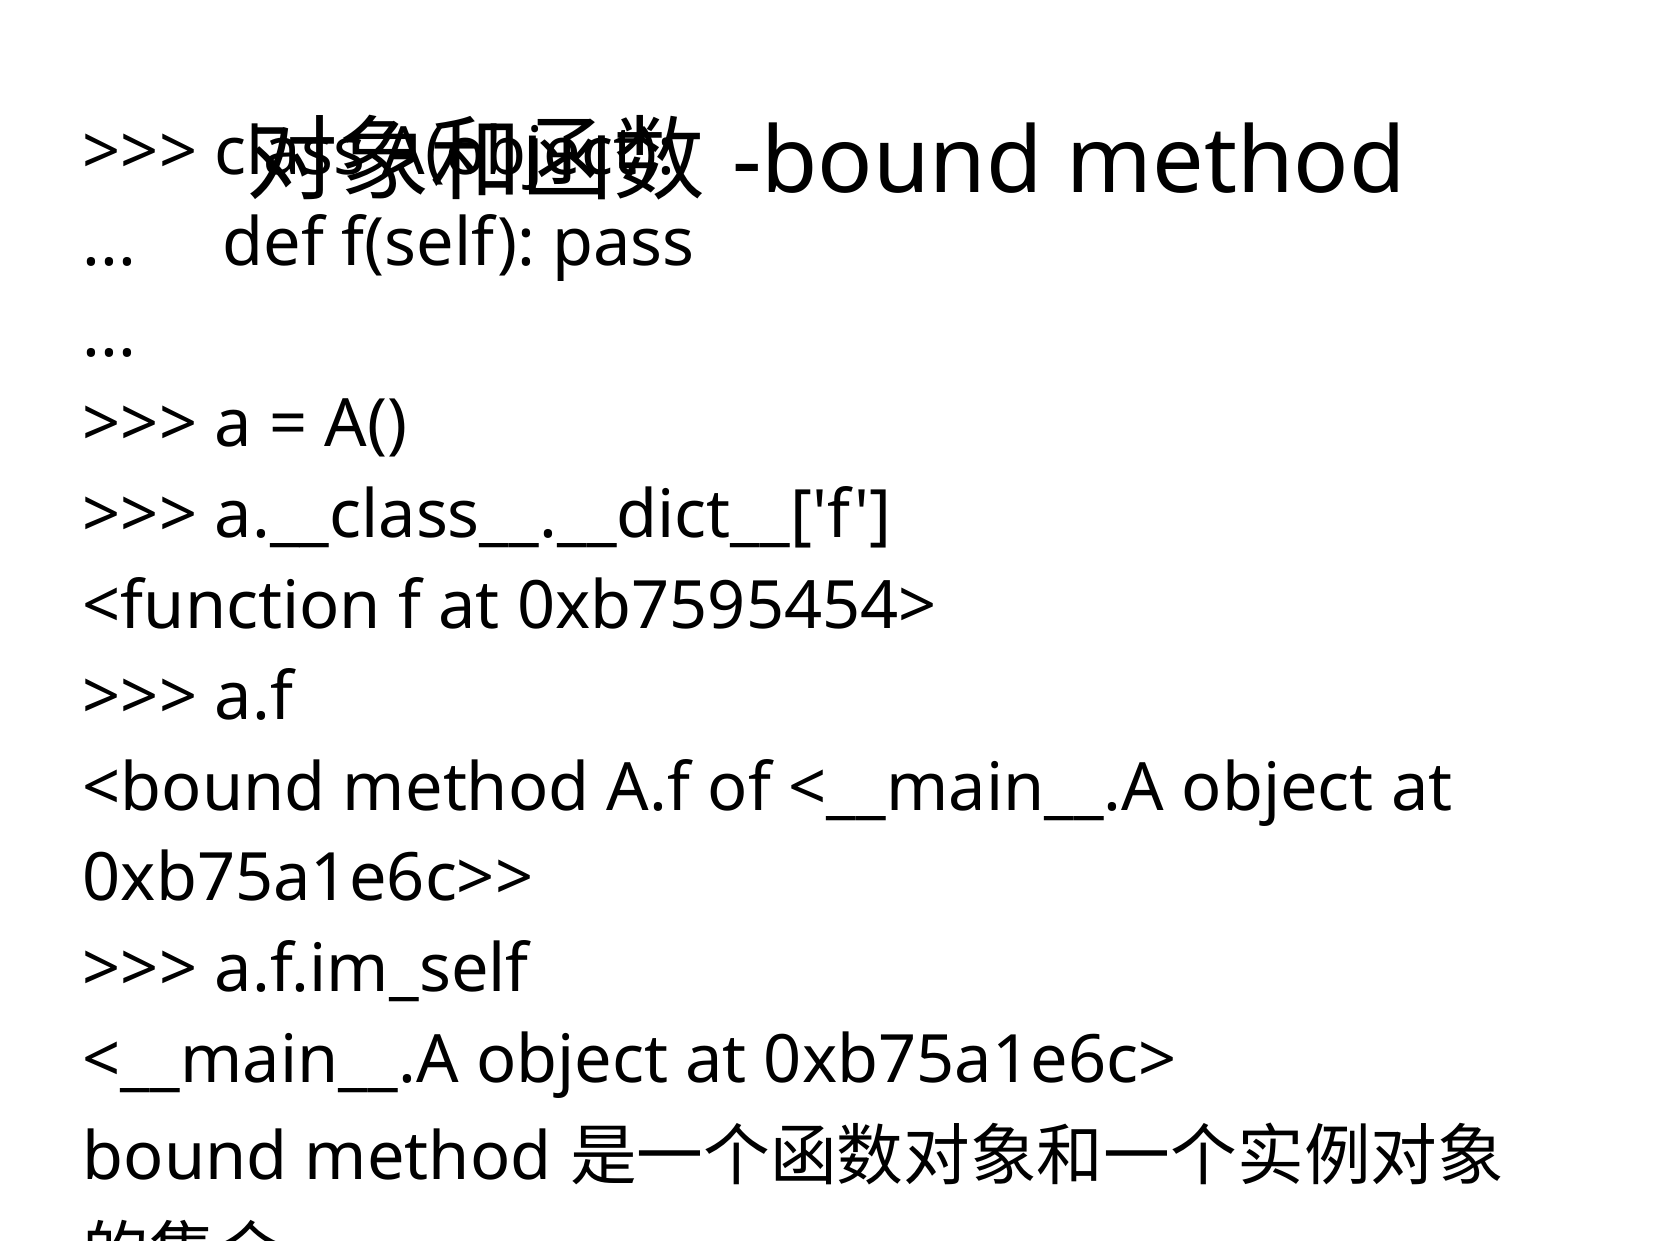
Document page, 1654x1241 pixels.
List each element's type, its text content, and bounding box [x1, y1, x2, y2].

subtitle >>> class A(object): ... def f(self): pass ... >>> a = A() >>> a.__class__.__dict__['f'] <function f at 0xb7595454> >>> a.f <bound method A.f of <__main__.A object at 0xb75a1e6c>> >>> a.f.im_self <__main__.A object at 0xb75a1e6c> bound method是一个函数对象和一个实例对象的集合。 [82, 242, 1571, 1157]
title 对象和函数-bound method [82, 56, 1571, 242]
